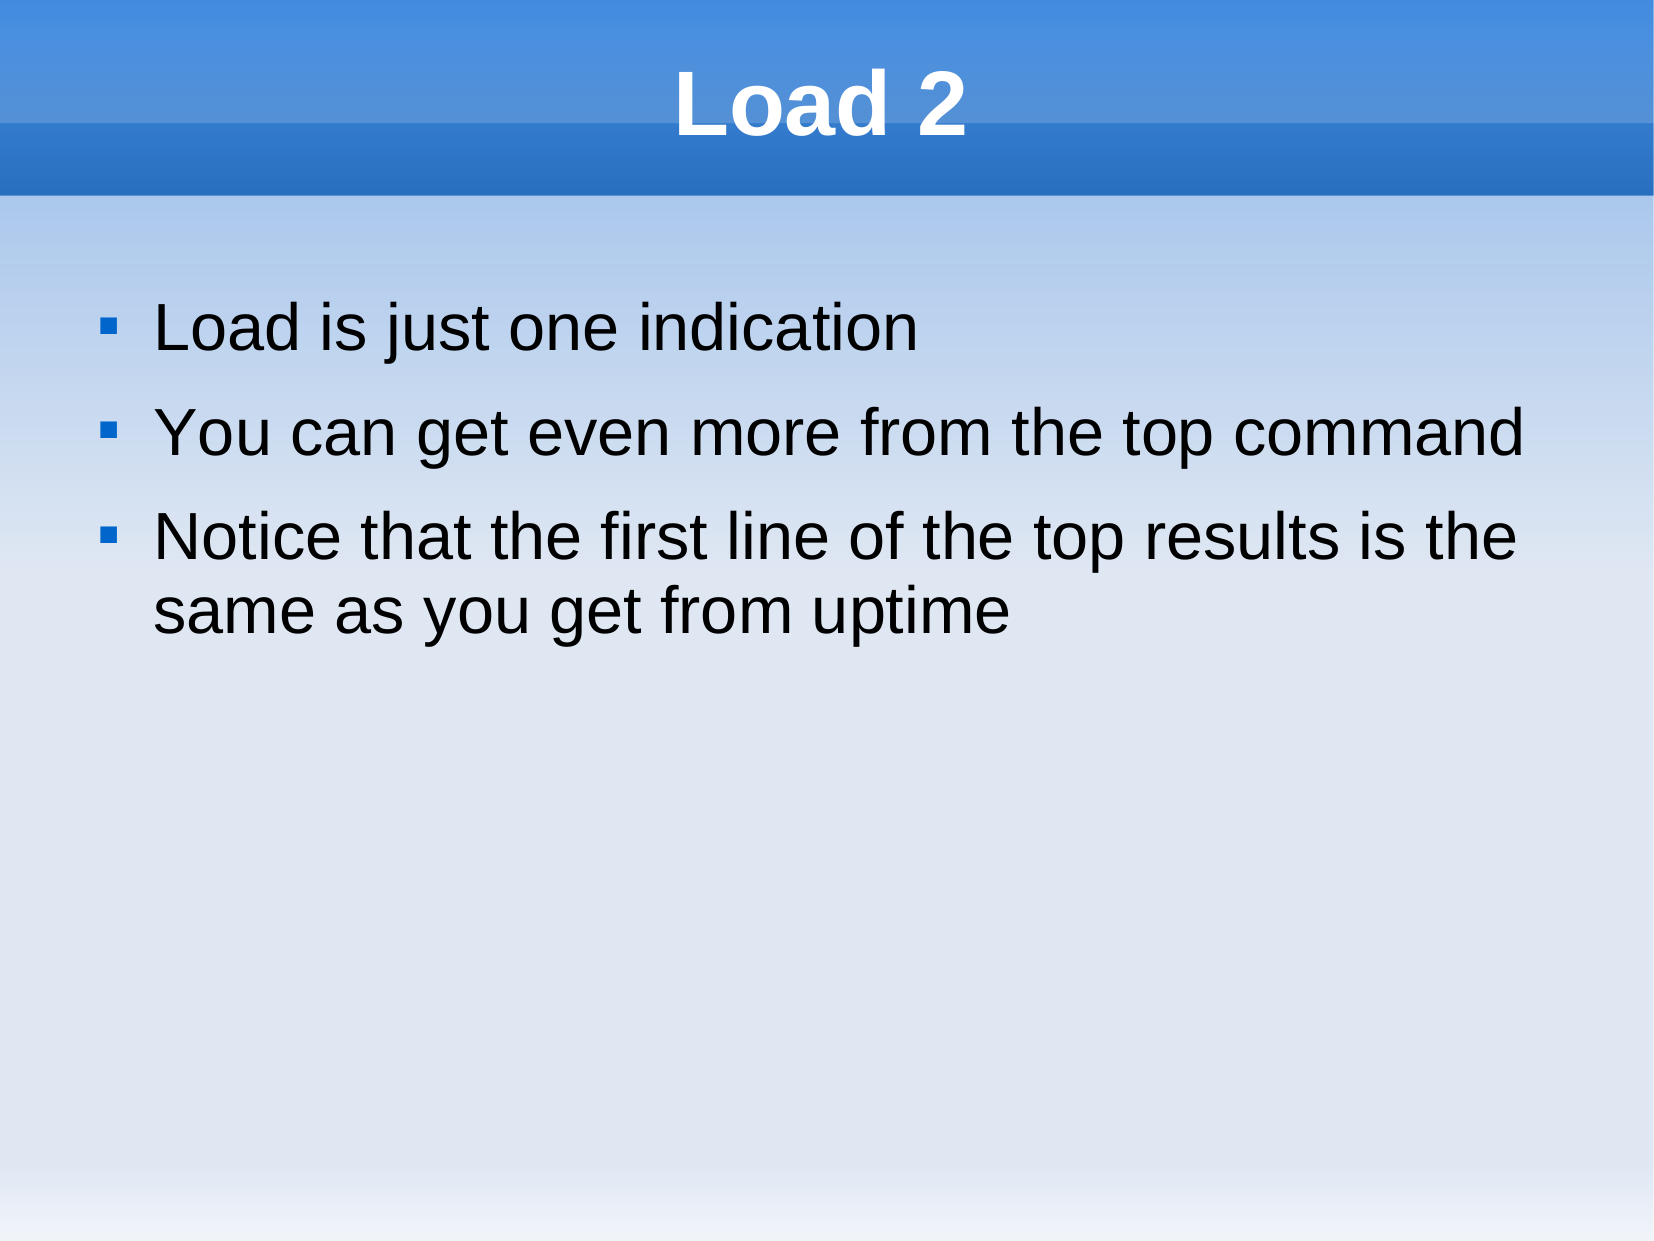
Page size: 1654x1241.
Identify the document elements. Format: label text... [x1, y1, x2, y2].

picture [0, 0, 1654, 1241]
title Load 2 [76, 0, 1565, 208]
list Load is just one indication You can get even more from the top command Notice that the first line of the top results is the same as you get from uptime [82, 290, 1571, 1109]
